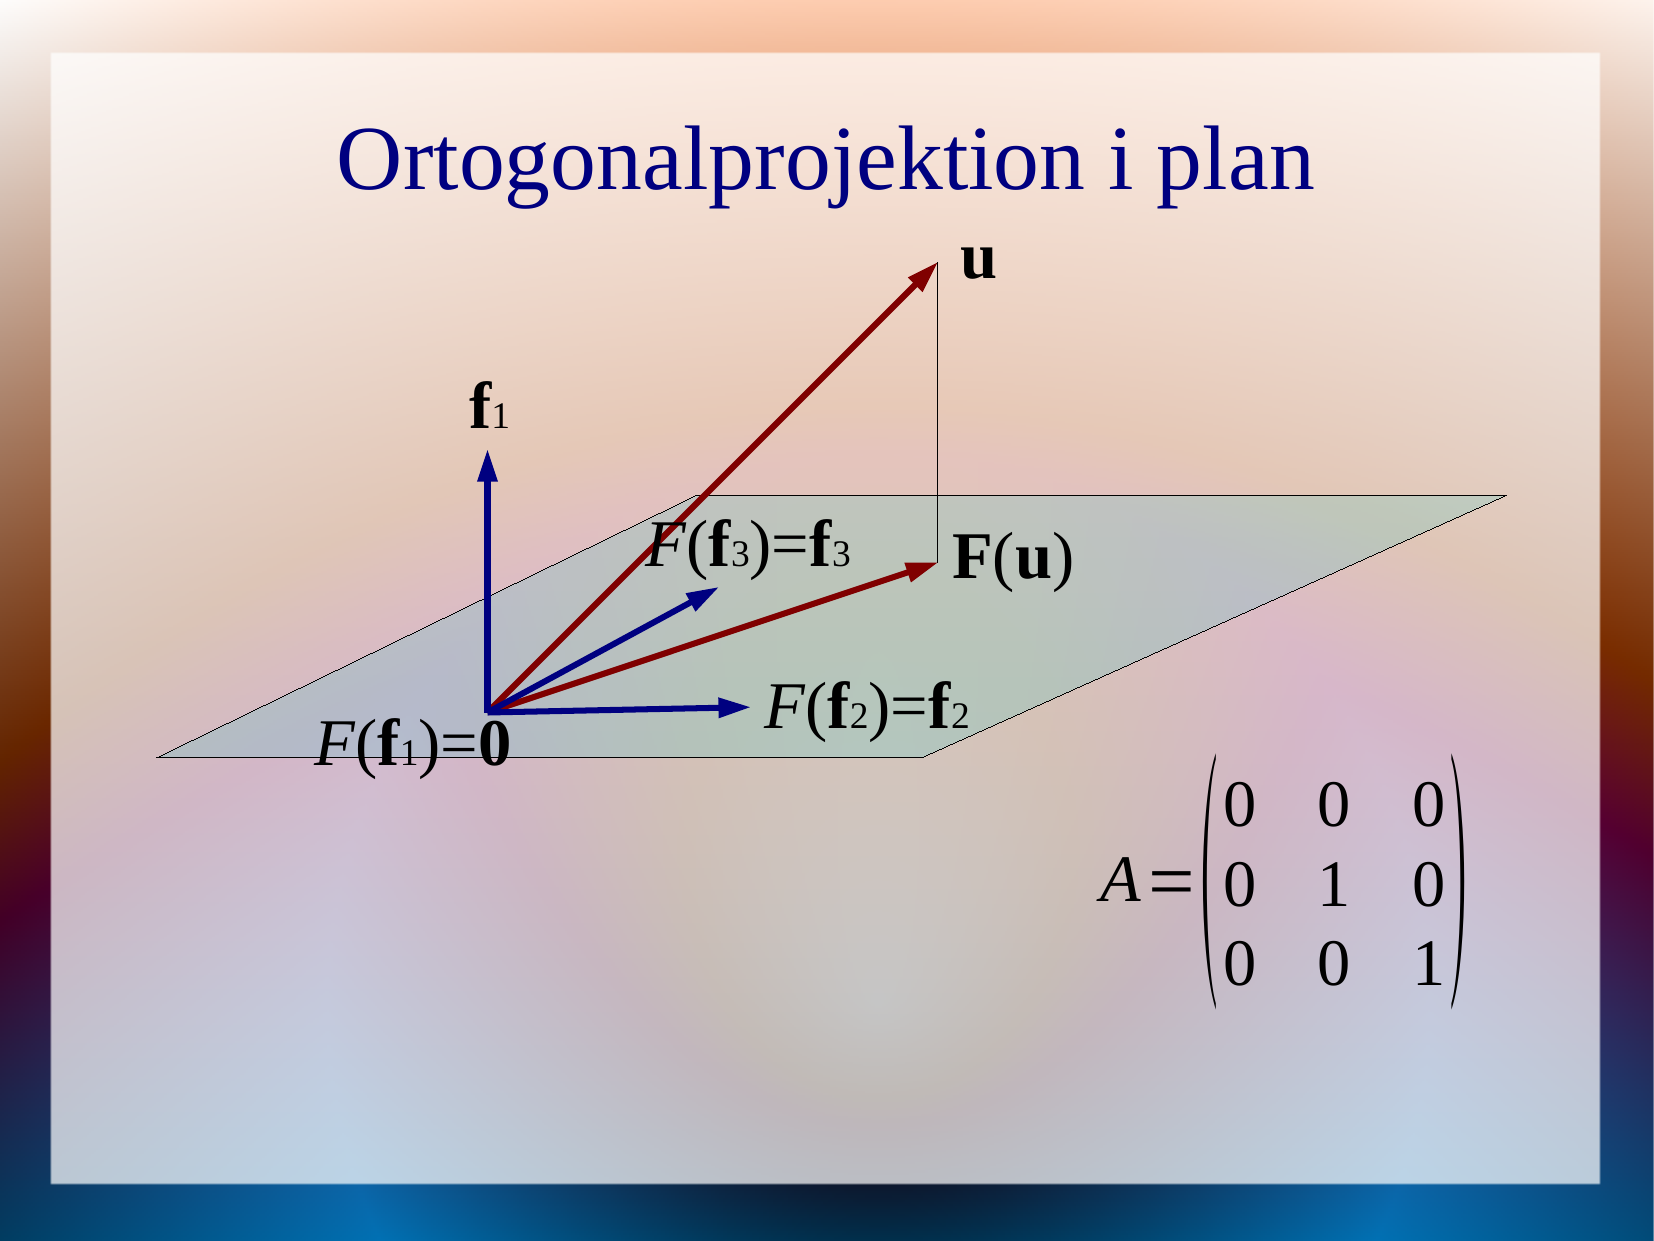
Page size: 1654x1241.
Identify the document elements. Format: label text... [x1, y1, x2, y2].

chart [1087, 750, 1476, 1013]
text_box F(u) [937, 511, 1090, 601]
text_box F(f3)=f3 [631, 499, 866, 589]
text_box [688, 495, 699, 499]
text_box f1 [454, 361, 526, 451]
title Ortogonalprojektion i plan [82, 55, 1571, 263]
picture [0, 0, 1654, 1241]
text_box [156, 527, 631, 758]
text_box u [945, 211, 1013, 301]
text_box F(f2)=f2 [750, 661, 985, 751]
text_box [508, 495, 1507, 758]
text_box F(f1)=0 [300, 698, 528, 788]
